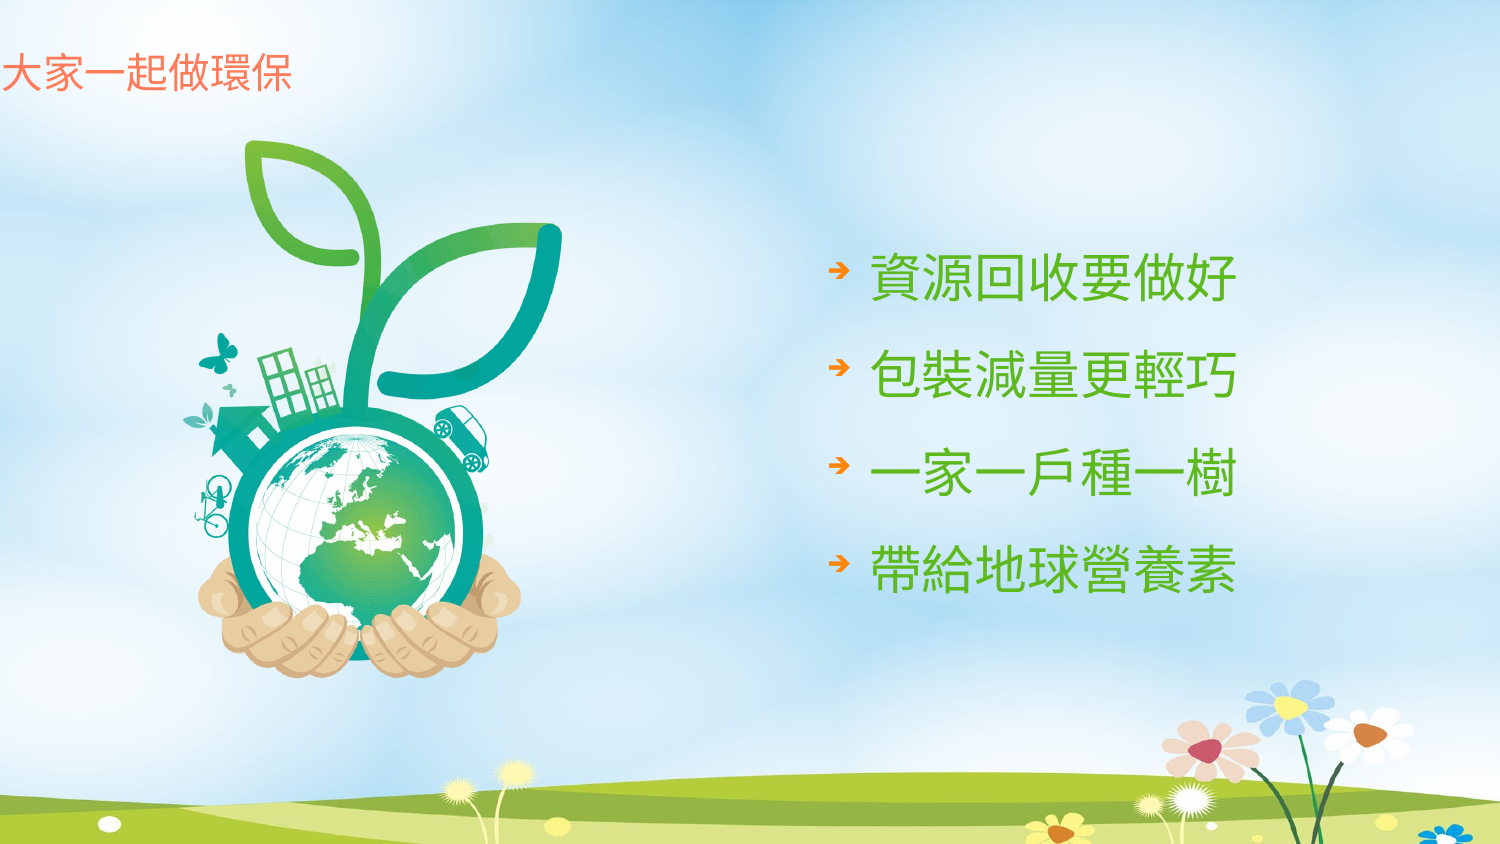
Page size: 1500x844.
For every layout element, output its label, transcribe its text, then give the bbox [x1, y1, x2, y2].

picture [0, 0, 1500, 844]
list 資源回收要做好 包裝減量更輕巧 一家一戶種一樹 帶給地球營養素 [813, 235, 1359, 607]
title 大家一起做環保 [0, 0, 296, 141]
